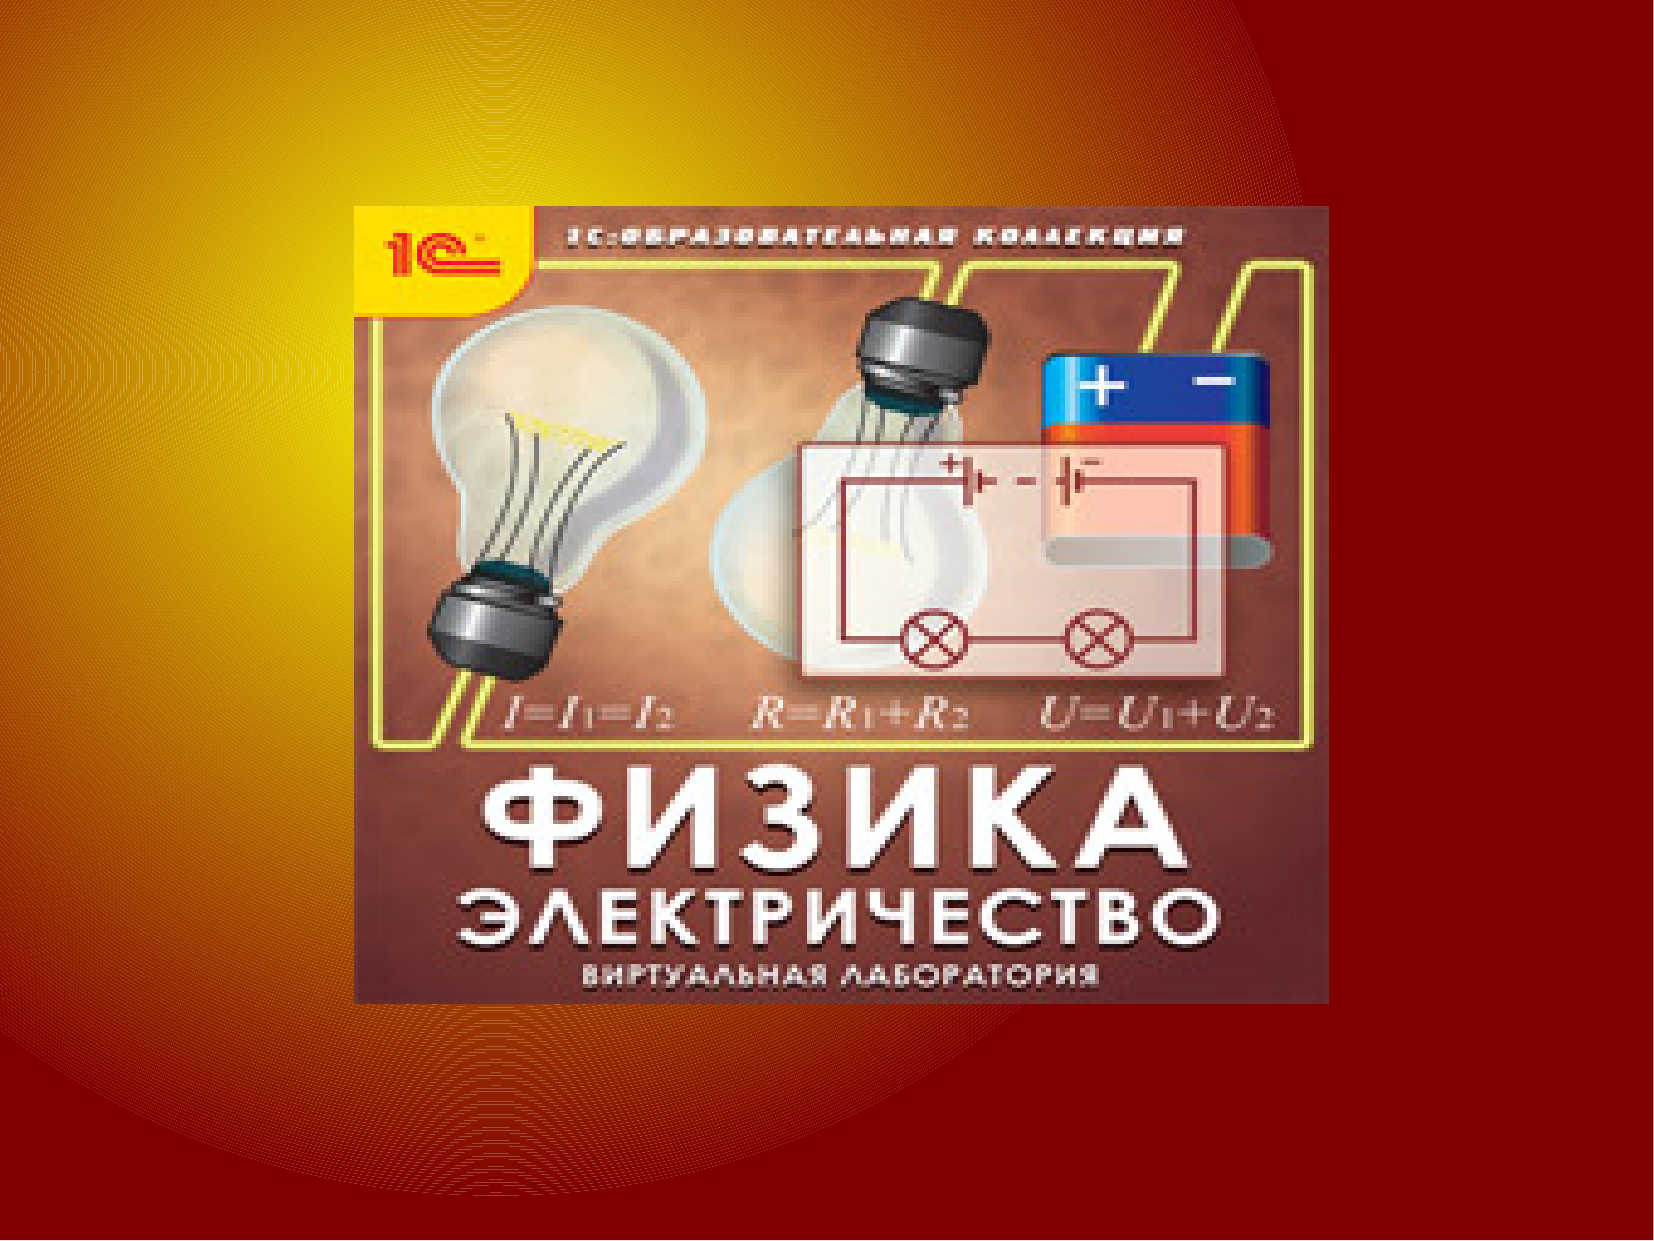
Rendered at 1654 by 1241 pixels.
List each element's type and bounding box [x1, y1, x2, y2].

picture [354, 206, 1329, 1004]
